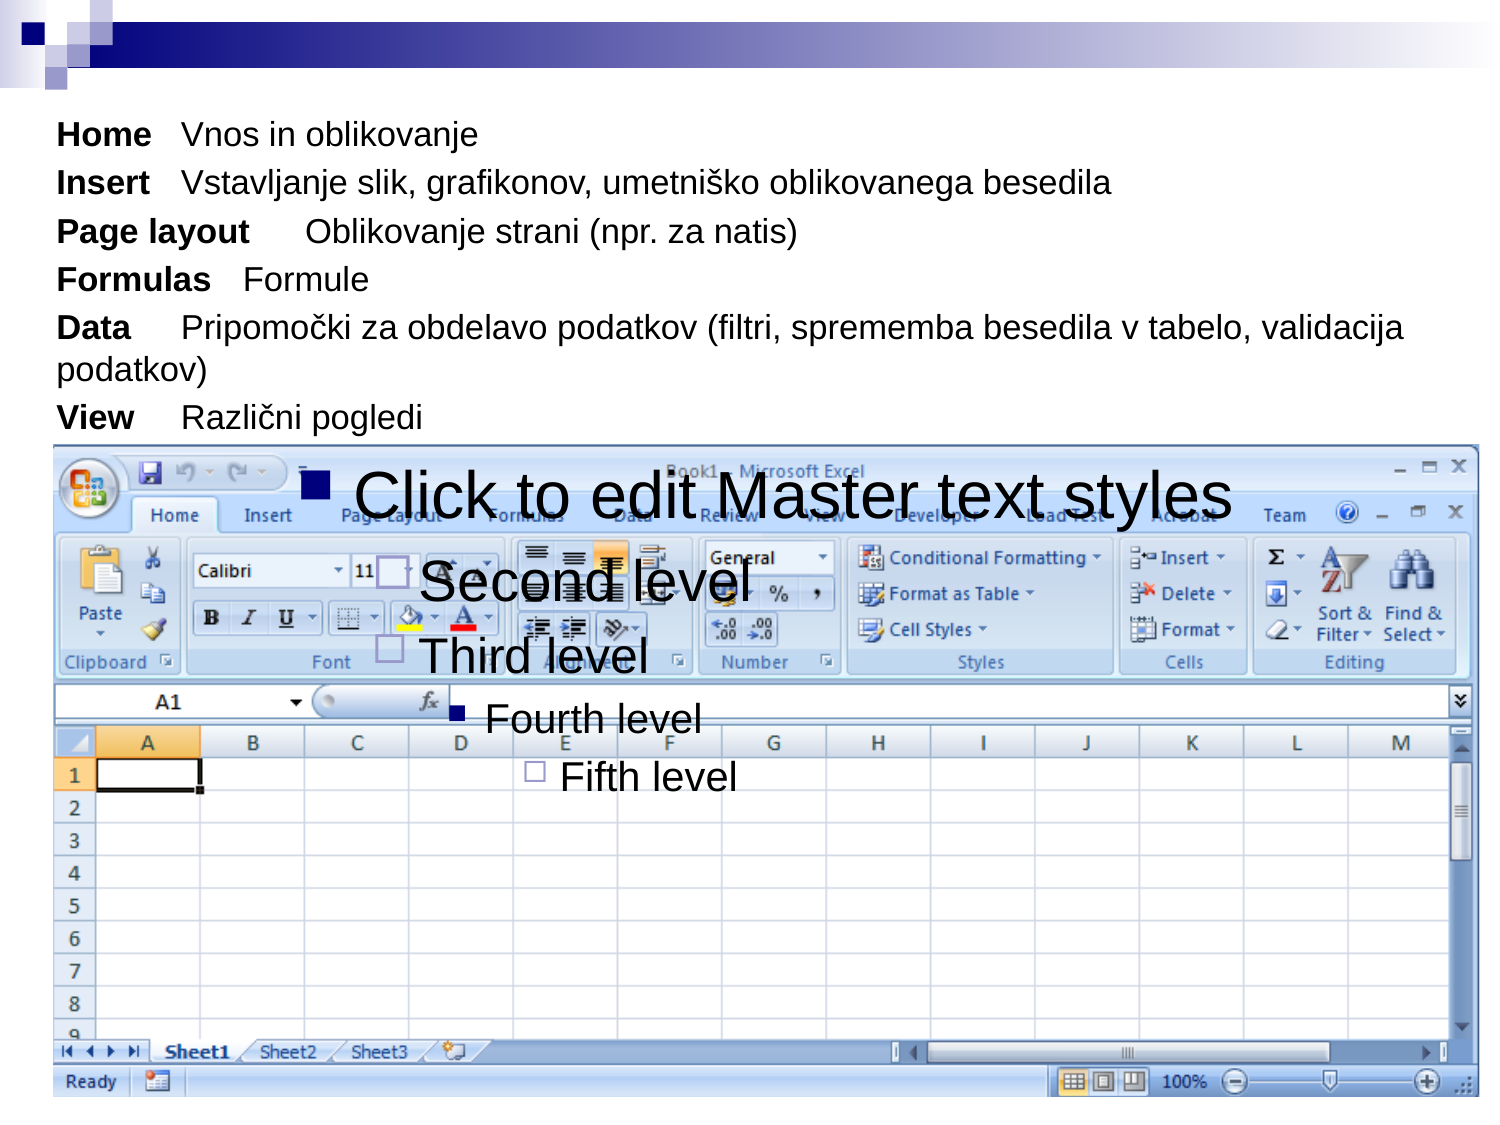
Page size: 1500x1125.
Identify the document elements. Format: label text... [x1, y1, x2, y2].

picture [53, 444, 1480, 1097]
list Home Vnos in oblikovanje Insert Vstavljanje slik, grafikonov, umetniško oblikovanega besedila Page layout Oblikovanje strani (npr. za natis) Formulas Formule Data Pripomočki za obdelavo podatkov (filtri, sprememba besedila v tabelo, validacija podatkov) View Različni pogledi [41, 101, 1459, 445]
